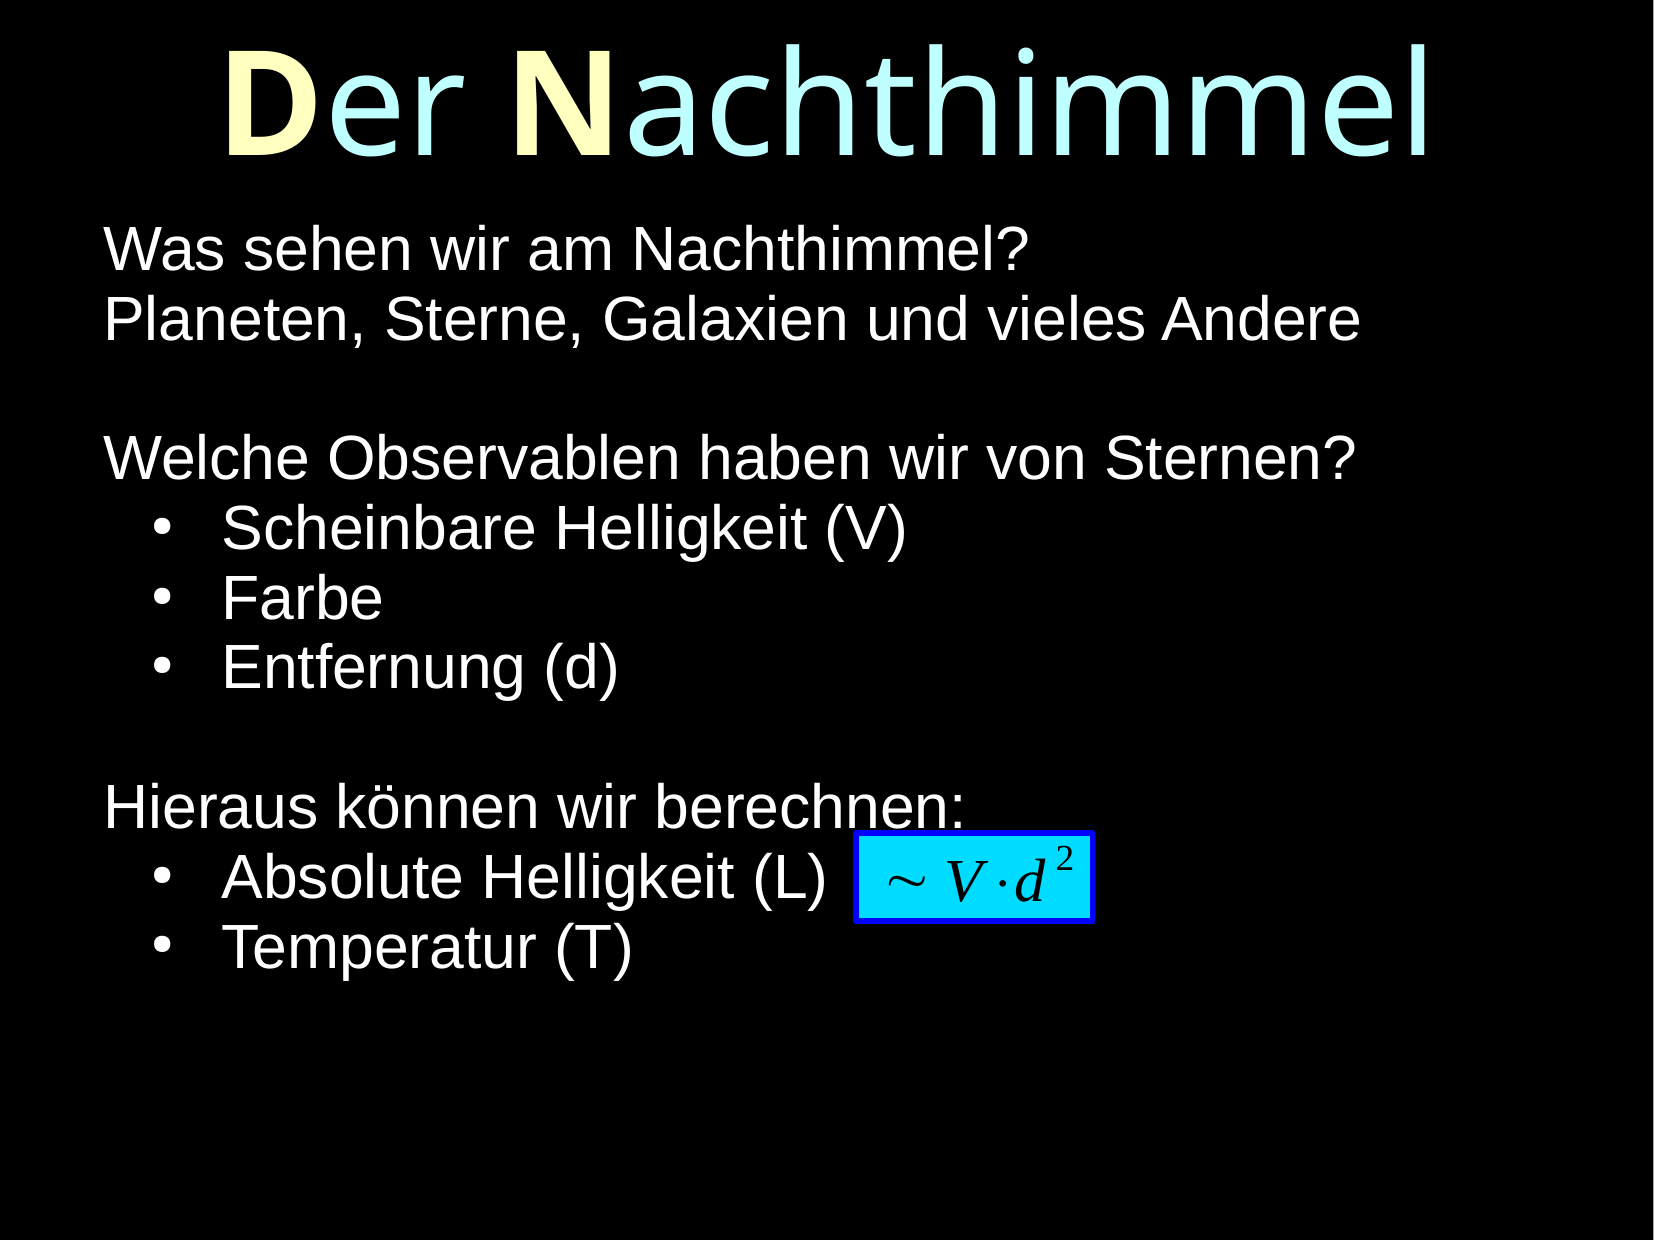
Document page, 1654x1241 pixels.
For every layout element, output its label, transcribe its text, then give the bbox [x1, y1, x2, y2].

text_box Was sehen wir am Nachthimmel? Planeten, Sterne, Galaxien und vieles Andere Welche Observablen haben wir von Sternen? Scheinbare Helligkeit (V) Farbe Entfernung (d) Hieraus können wir berechnen: Absolute Helligkeit (L) Temperatur (T) [88, 206, 1536, 987]
title Der Nachthimmel [82, 17, 1571, 180]
chart [868, 838, 1080, 916]
text_box [856, 832, 1093, 922]
